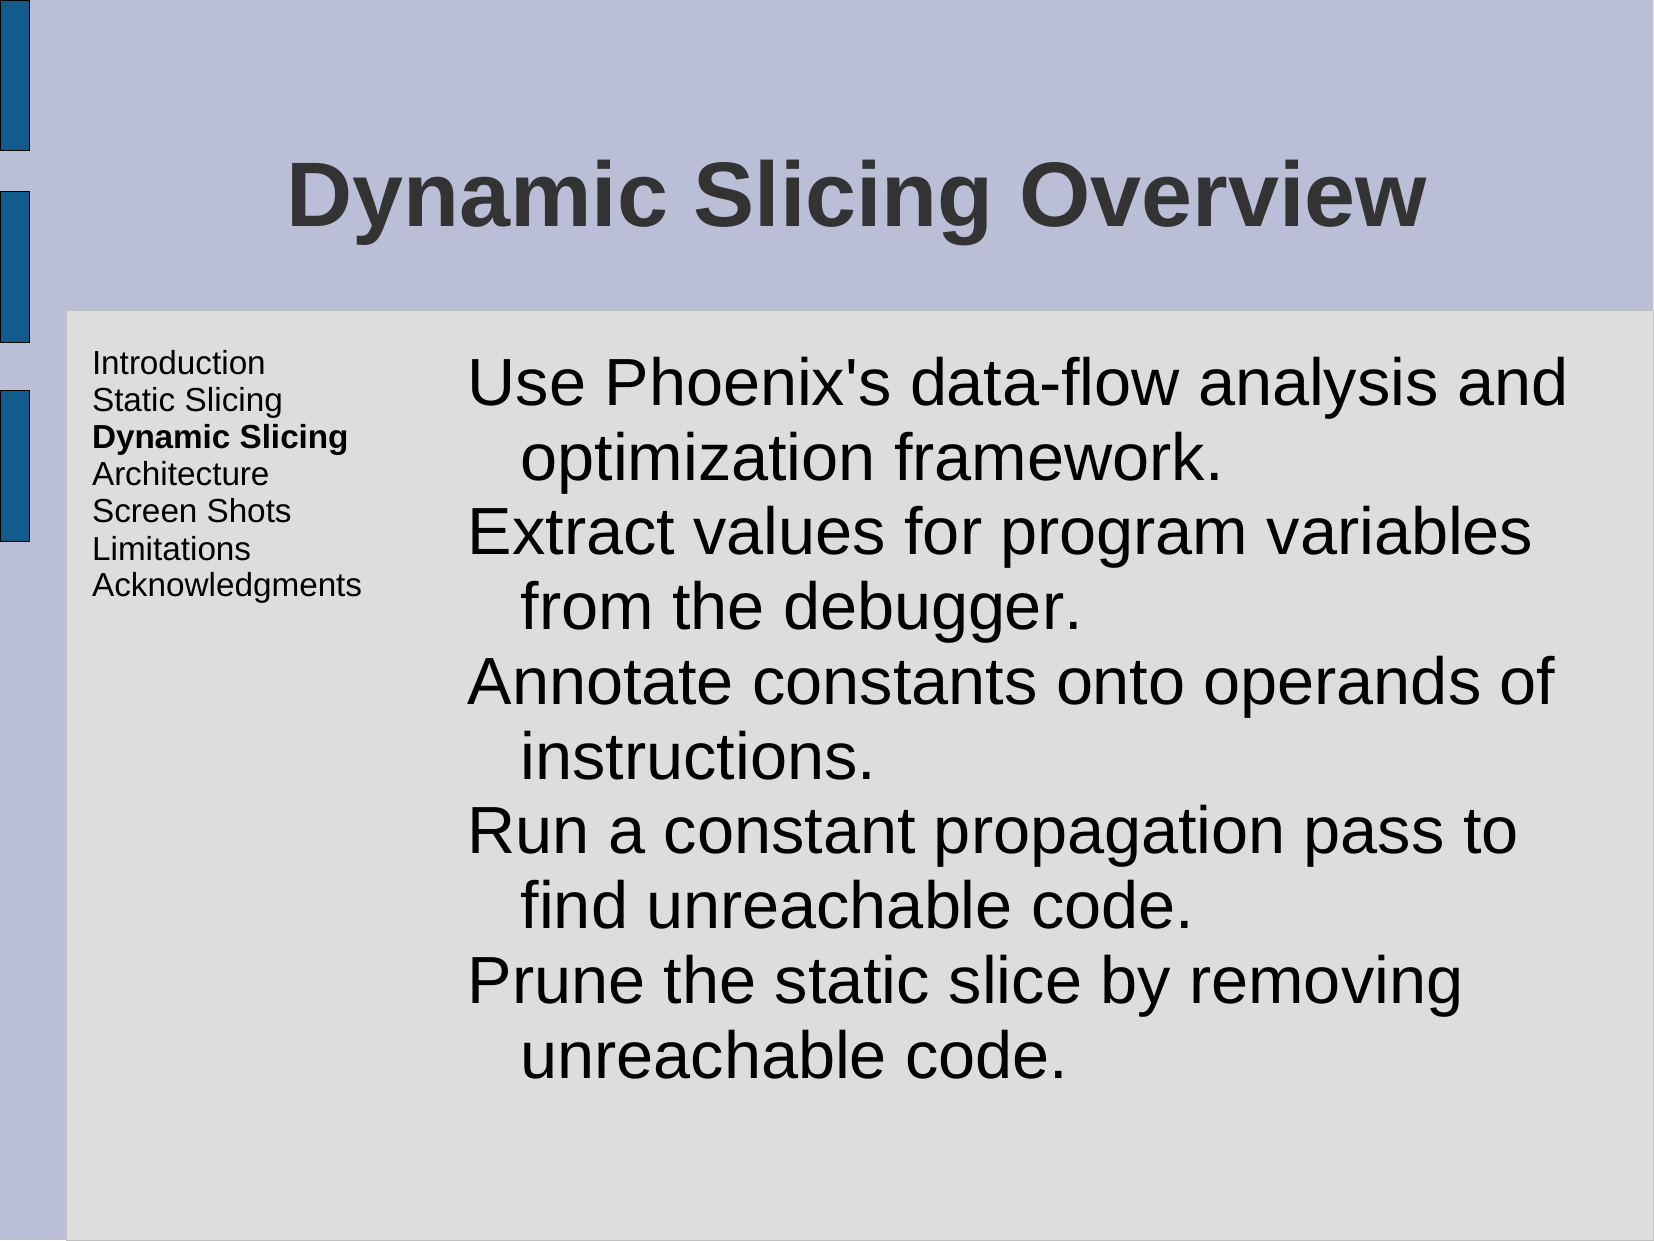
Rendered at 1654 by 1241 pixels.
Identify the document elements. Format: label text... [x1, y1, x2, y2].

list Introduction Static Slicing Dynamic Slicing Architecture Screen Shots Limitations Acknowledgments [74, 344, 366, 1127]
list Use Phoenix's data-flow analysis and optimization framework. Extract values for program variables from the debugger. Annotate constants onto operands of instructions. Run a constant propagation pass to find unreachable code. Prune the static slice by removing unreachable code. [450, 344, 1613, 1093]
title Dynamic Slicing Overview [121, 91, 1534, 299]
